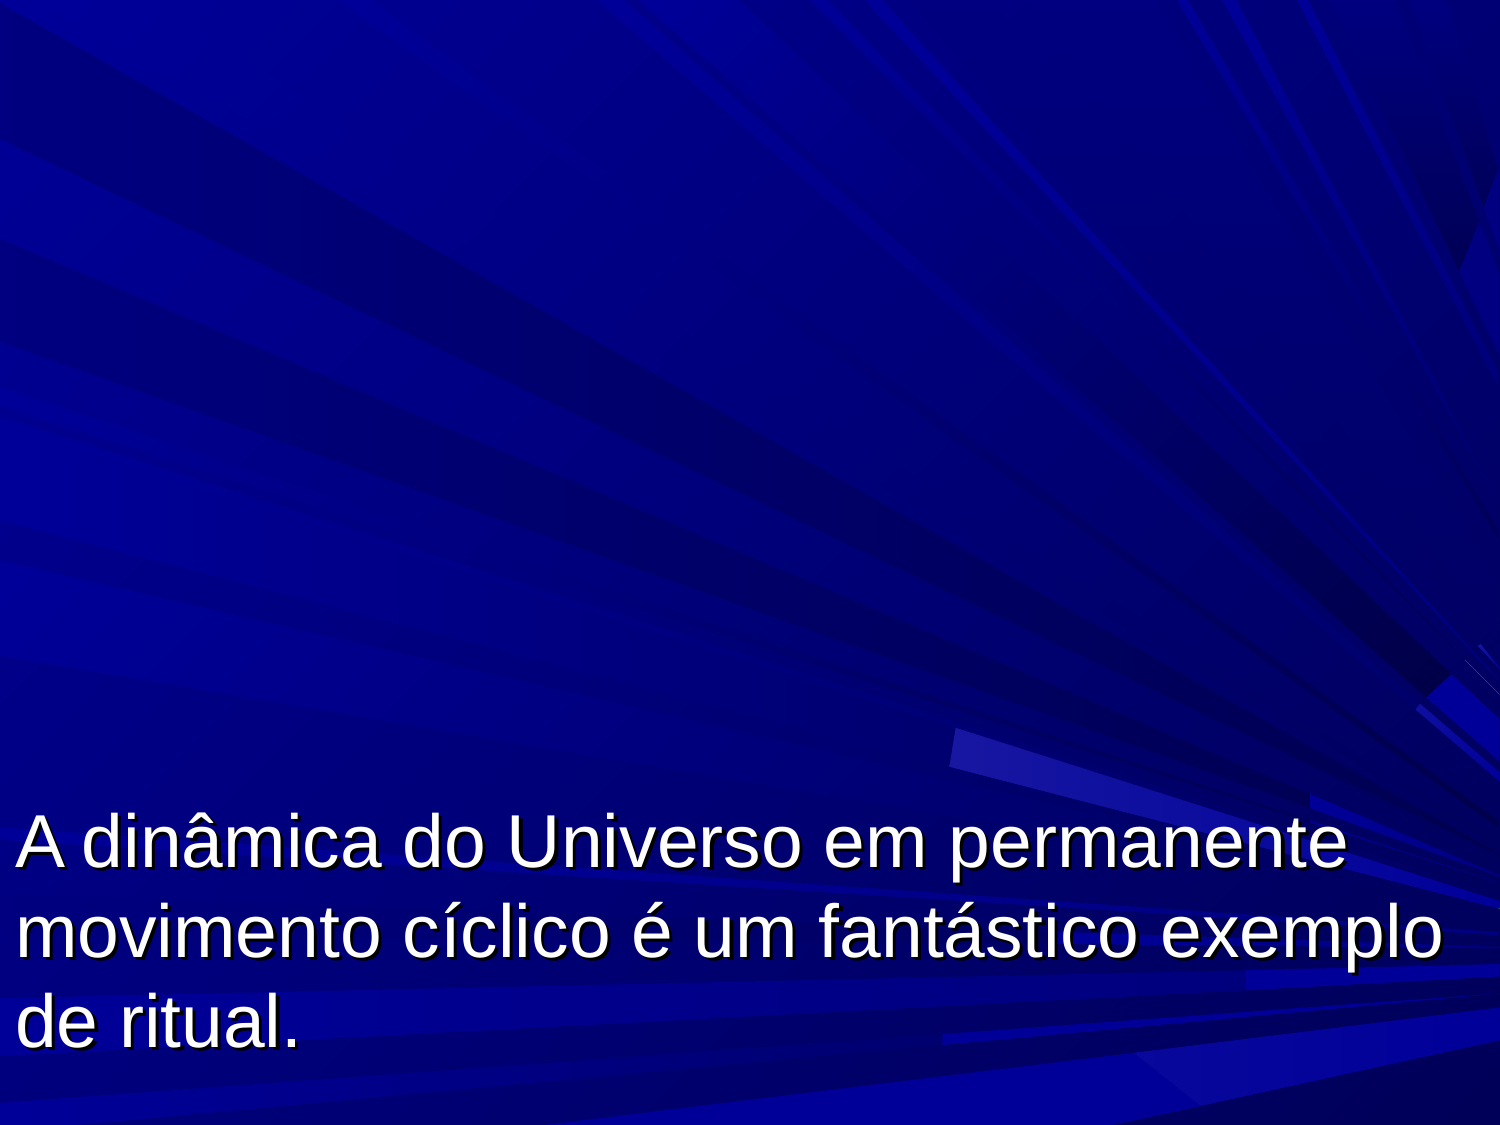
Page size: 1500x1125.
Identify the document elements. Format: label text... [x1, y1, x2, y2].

text_box A dinâmica do Universo em permanente movimento cíclico é um fantástico exemplo de ritual. [0, 785, 1500, 1125]
